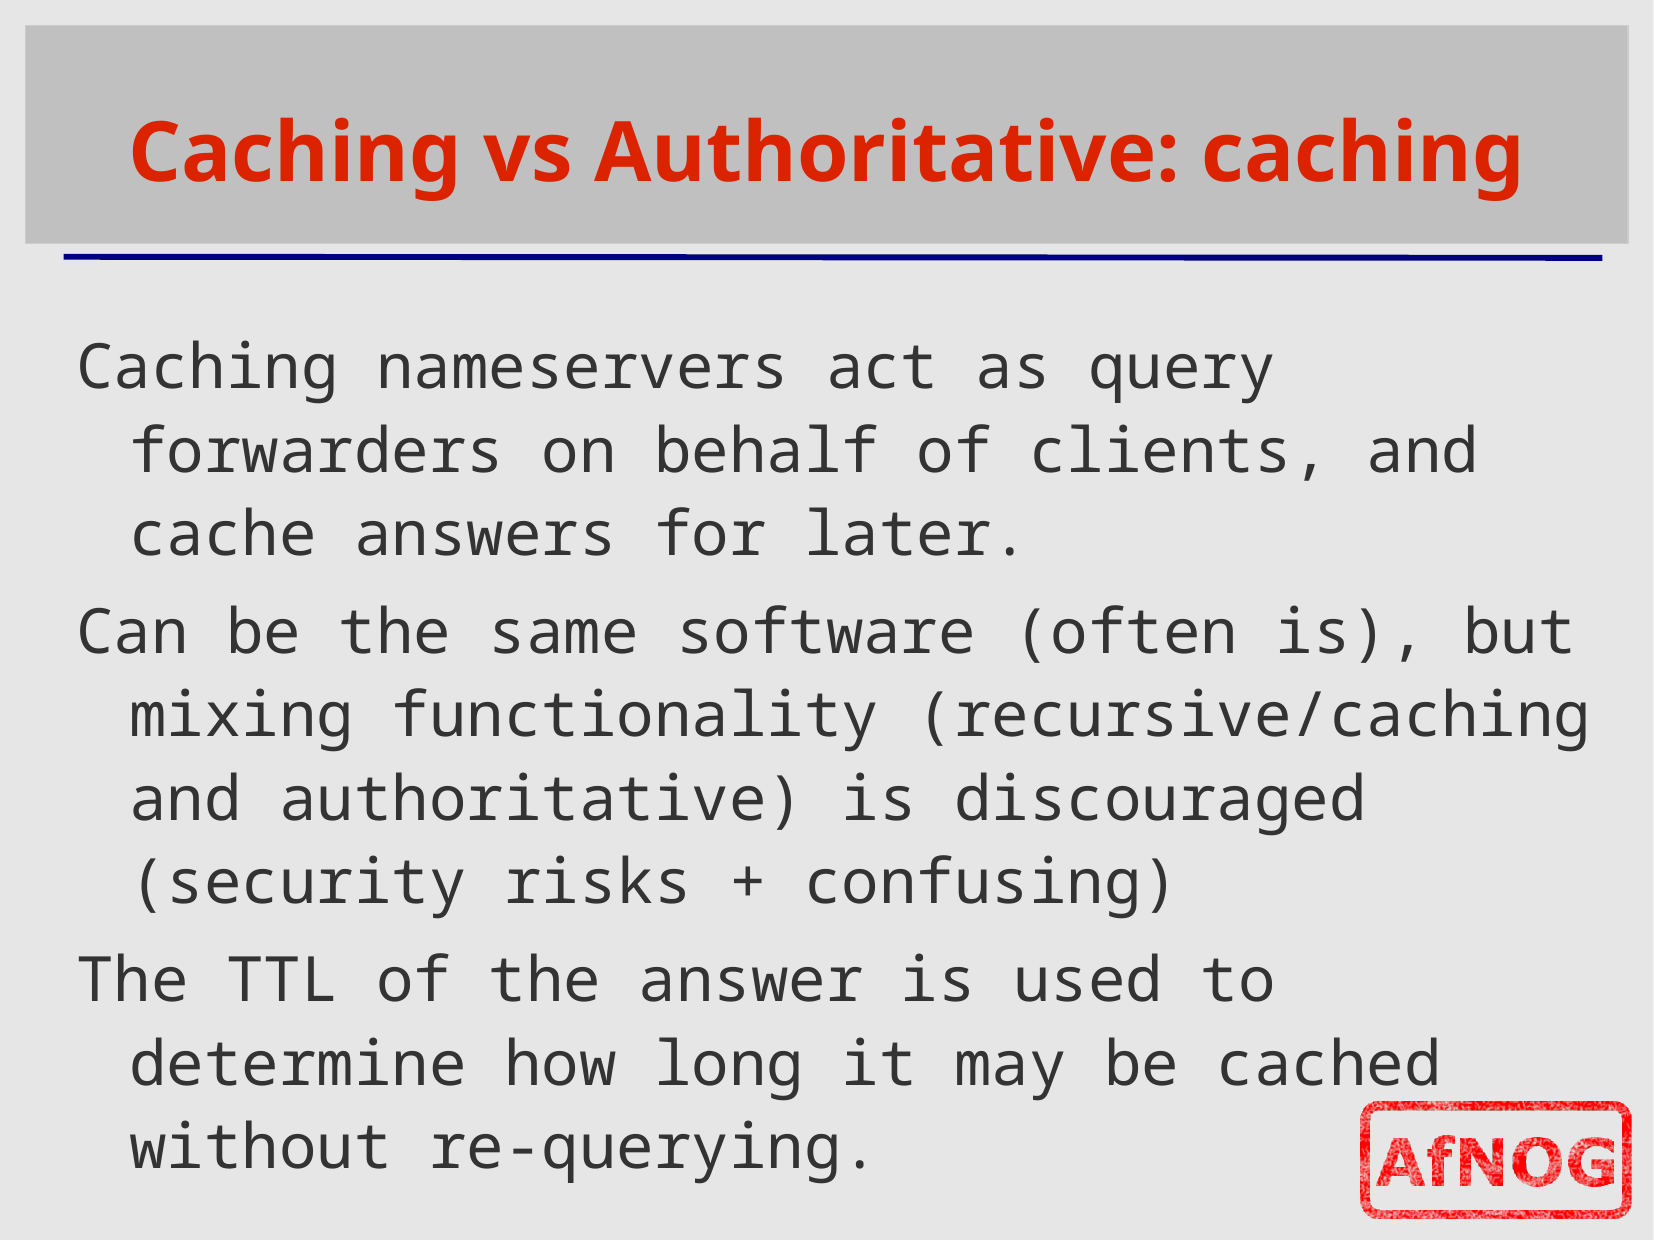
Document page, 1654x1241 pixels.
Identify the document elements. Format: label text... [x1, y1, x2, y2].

picture [1360, 1100, 1632, 1219]
list Caching nameservers act as query forwarders on behalf of clients, and cache answers for later. Can be the same software (often is), but mixing functionality (recursive/caching and authoritative) is discouraged (security risks + confusing) The TTL of the answer is used to determine how long it may be cached without re-querying. [59, 322, 1595, 1160]
title Caching vs Authoritative: caching [121, 46, 1534, 254]
